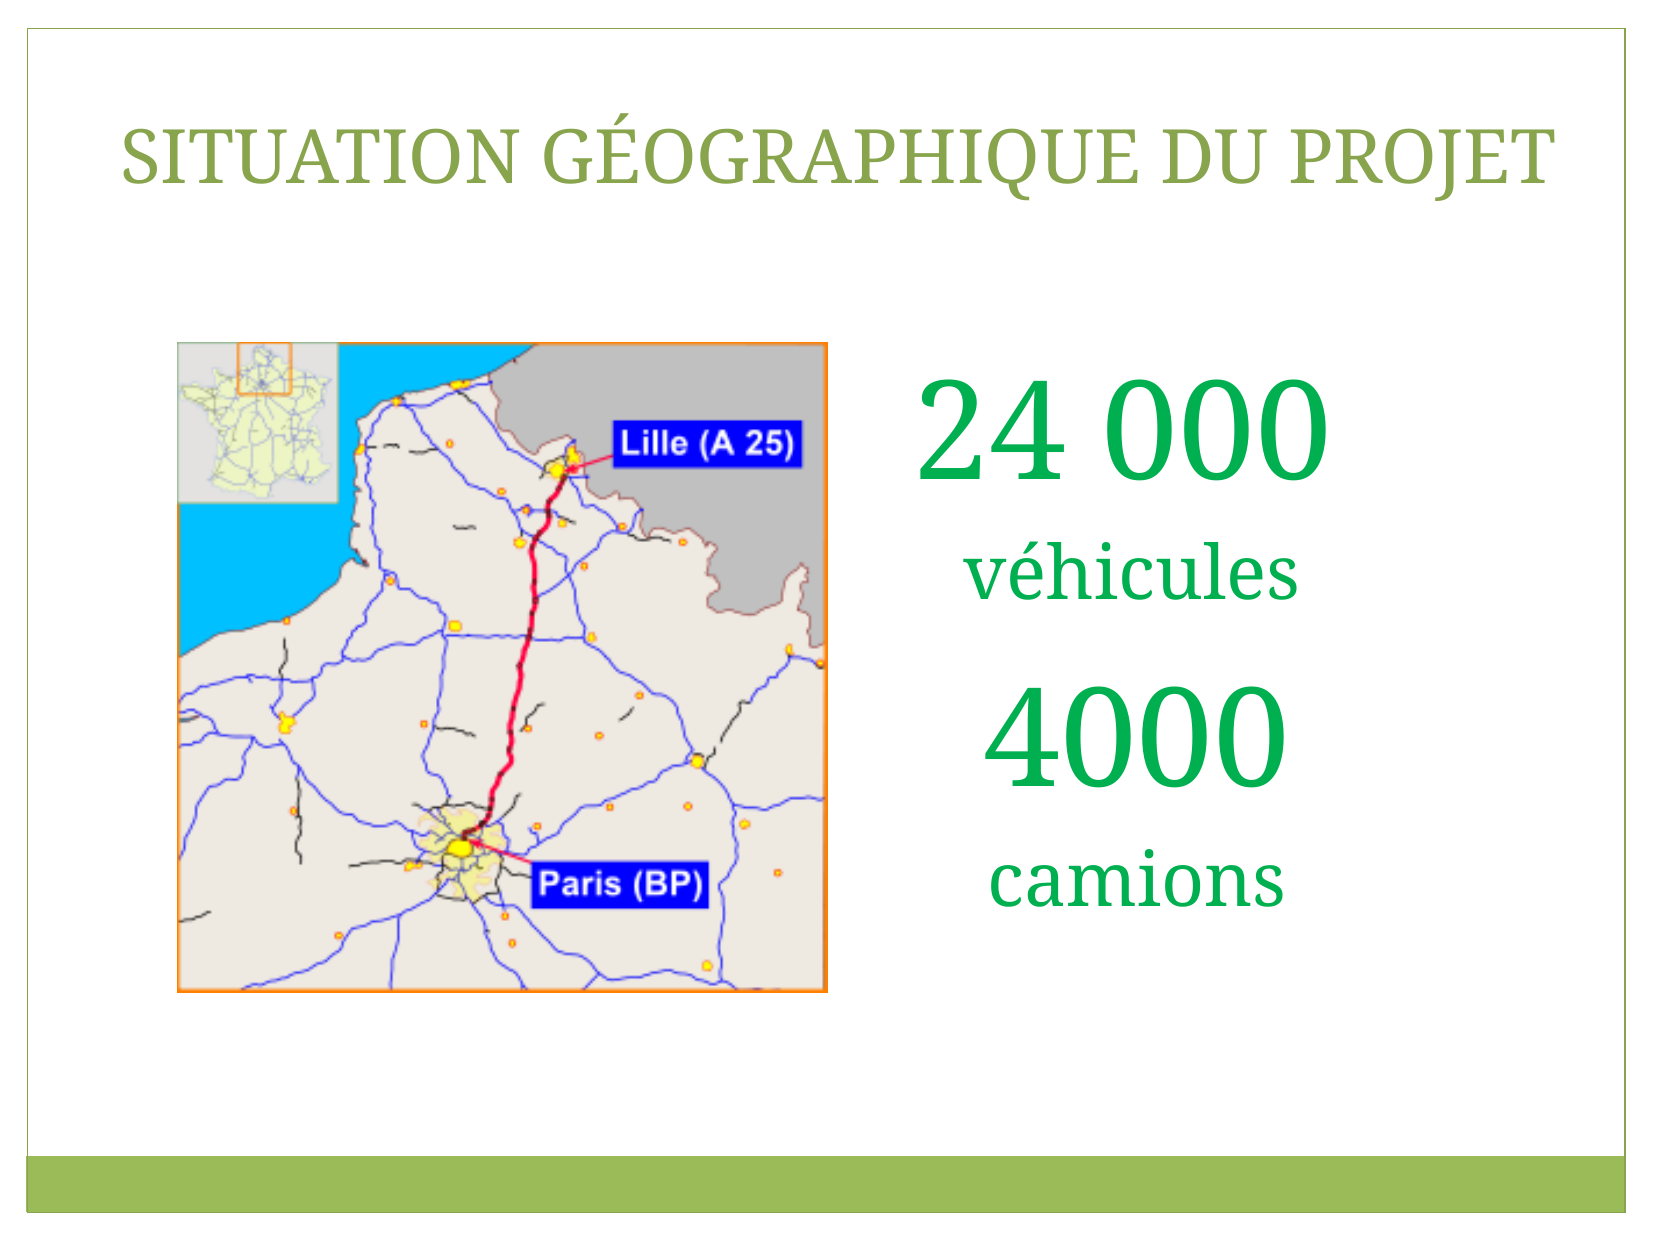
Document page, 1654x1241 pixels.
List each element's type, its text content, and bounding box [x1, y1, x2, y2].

title Situation géographique du projet [94, 0, 1583, 208]
picture [177, 342, 828, 993]
text_box 4000 camions [968, 631, 1333, 891]
text_box 24 000 véhicules [897, 324, 1373, 584]
